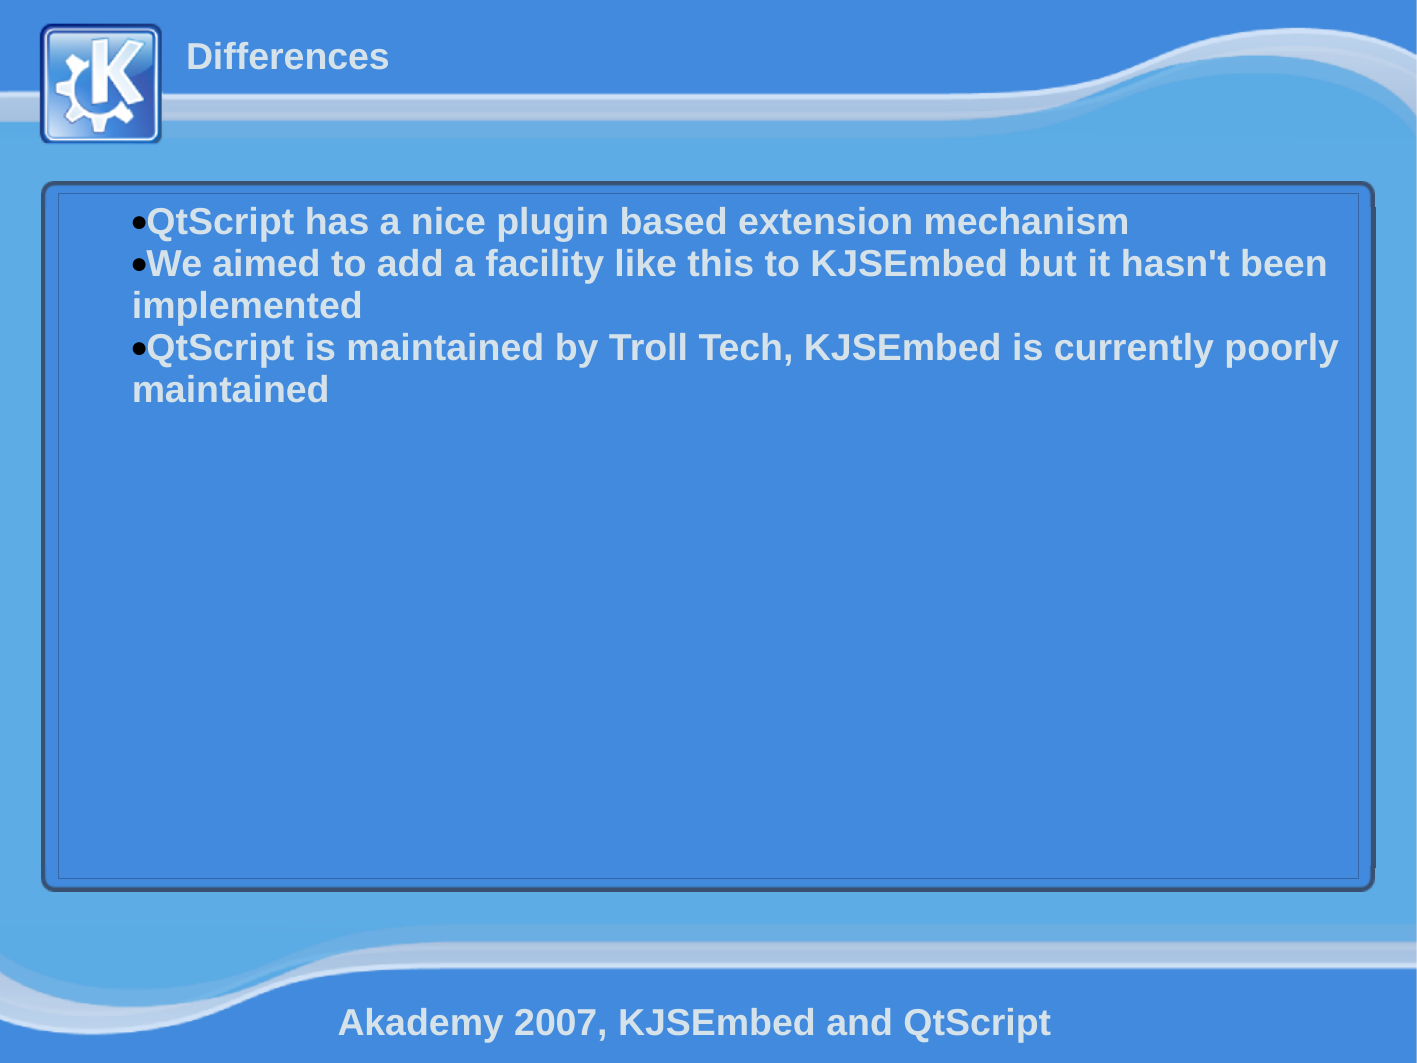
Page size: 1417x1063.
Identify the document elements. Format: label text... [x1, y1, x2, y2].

text_box QtScript has a nice plugin based extension mechanism We aimed to add a facility like this to KJSEmbed but it hasn't been implemented QtScript is maintained by Troll Tech, KJSEmbed is currently poorly maintained [58, 193, 1359, 879]
picture [0, 0, 1417, 1063]
text_box Differences [171, 27, 1048, 105]
